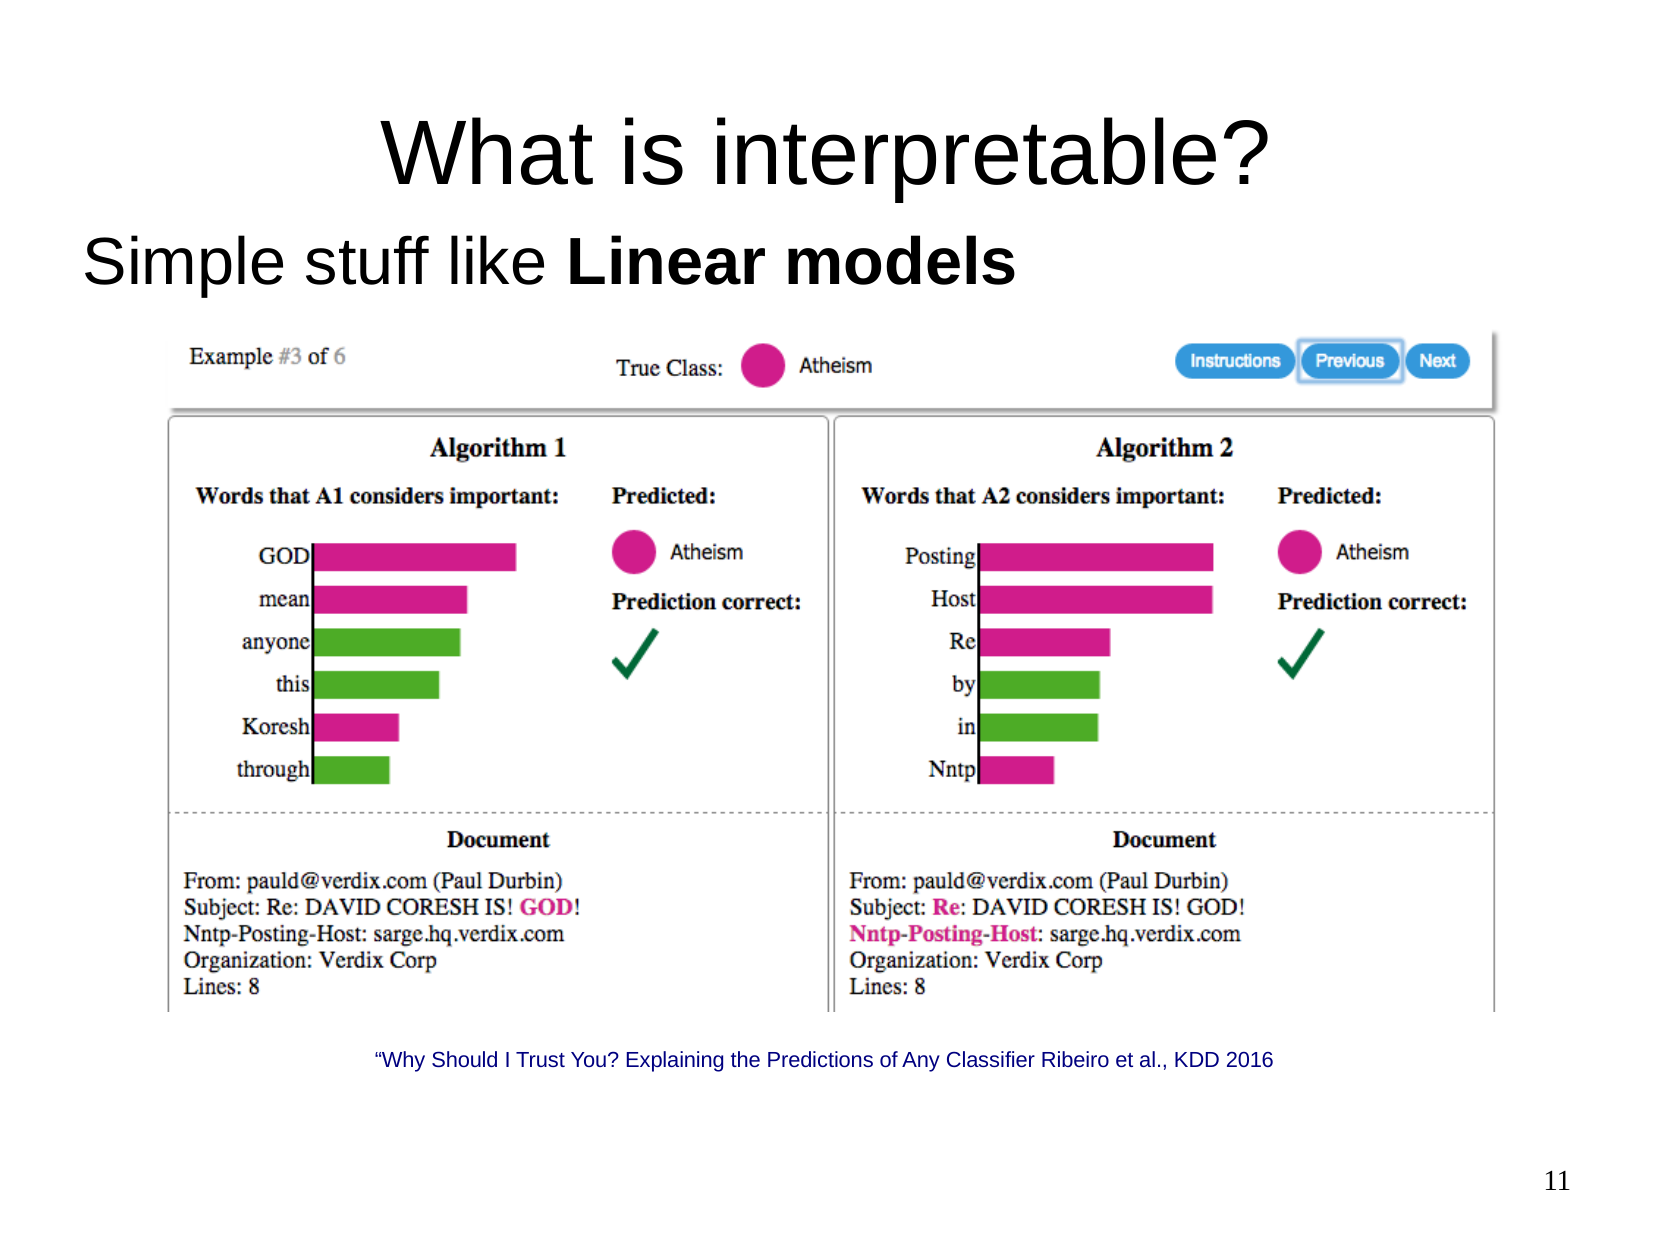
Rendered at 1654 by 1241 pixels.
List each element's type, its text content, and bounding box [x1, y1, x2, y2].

picture [162, 329, 1504, 1012]
text_box “Why Should I Trust You? Explaining the Predictions of Any Classifier Ribeiro et al., KDD 2016 [360, 1040, 1321, 1105]
title What is interpretable? [82, 49, 1571, 223]
subtitle Simple stuff like Linear models [82, 223, 1621, 823]
